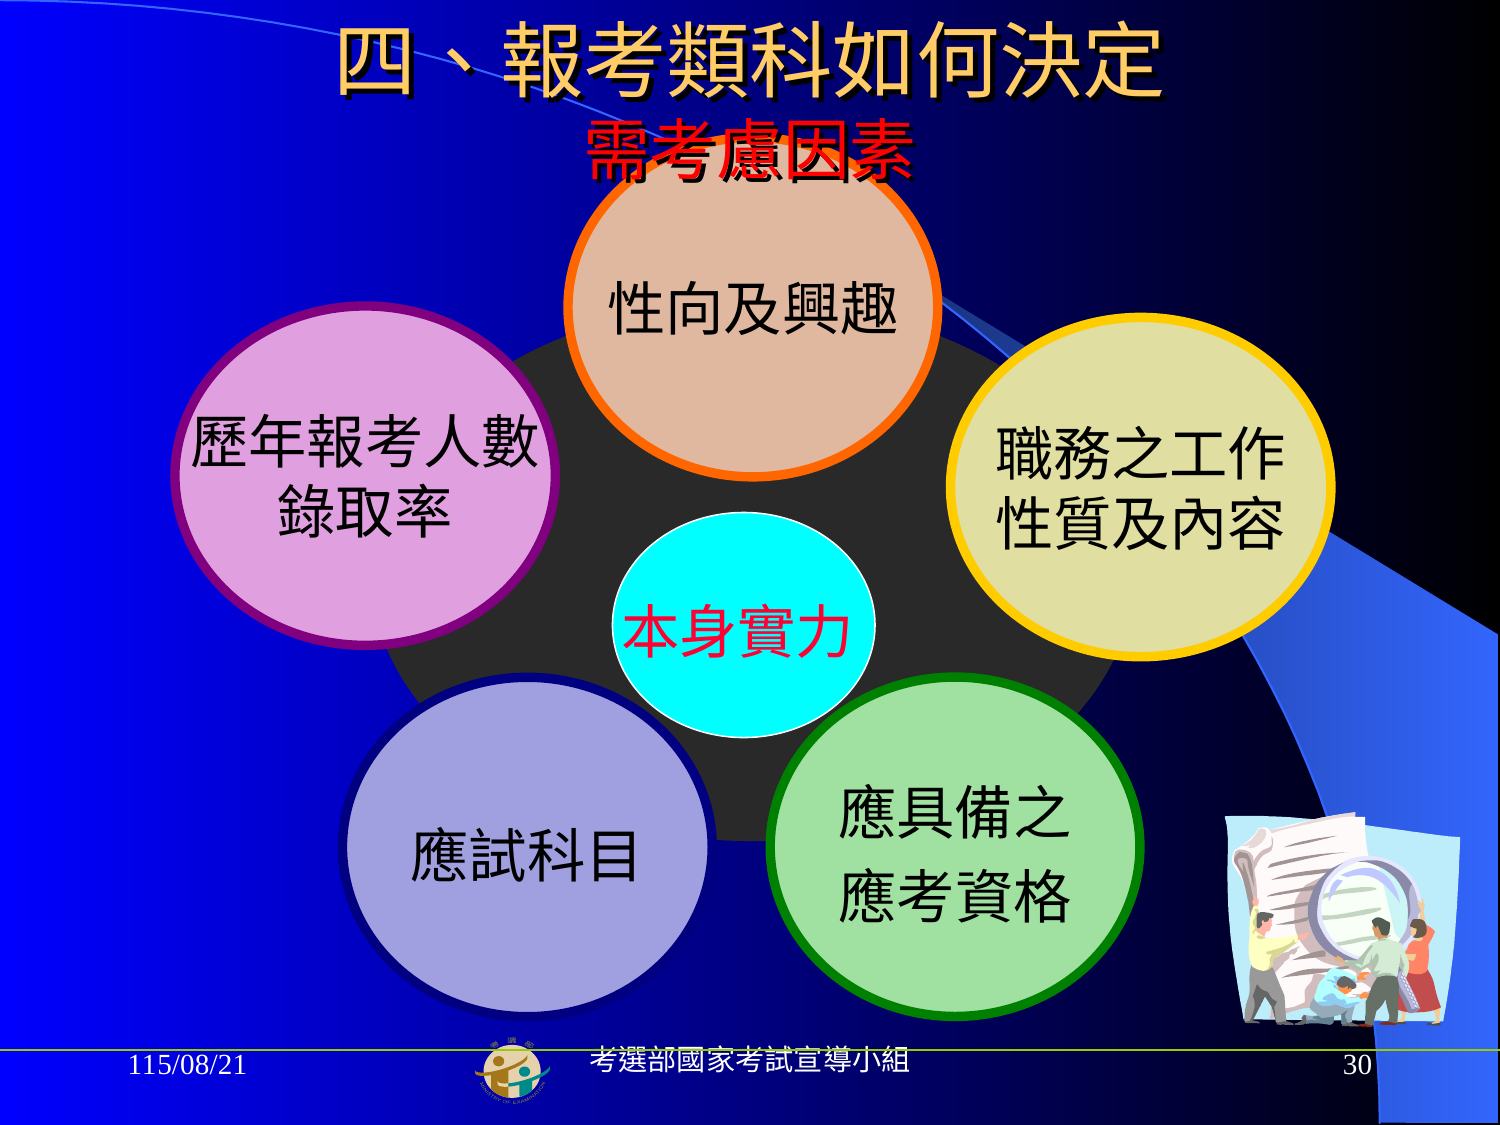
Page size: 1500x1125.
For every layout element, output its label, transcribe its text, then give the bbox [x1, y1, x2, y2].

text_box 歷年報考人數 錄取率 [174, 305, 556, 646]
text_box 本身實力 [587, 587, 888, 673]
text_box 性向及興趣 [567, 196, 938, 477]
text_box 職務之工作 性質及內容 [950, 317, 1331, 657]
text_box 四、報考類科如何決定 需考慮因素 [150, 0, 1351, 196]
text_box 應具備之 應考資格 [770, 677, 1140, 1017]
text_box [385, 334, 1116, 842]
text_box 應試科目 [342, 677, 713, 1017]
picture [1224, 809, 1463, 1030]
